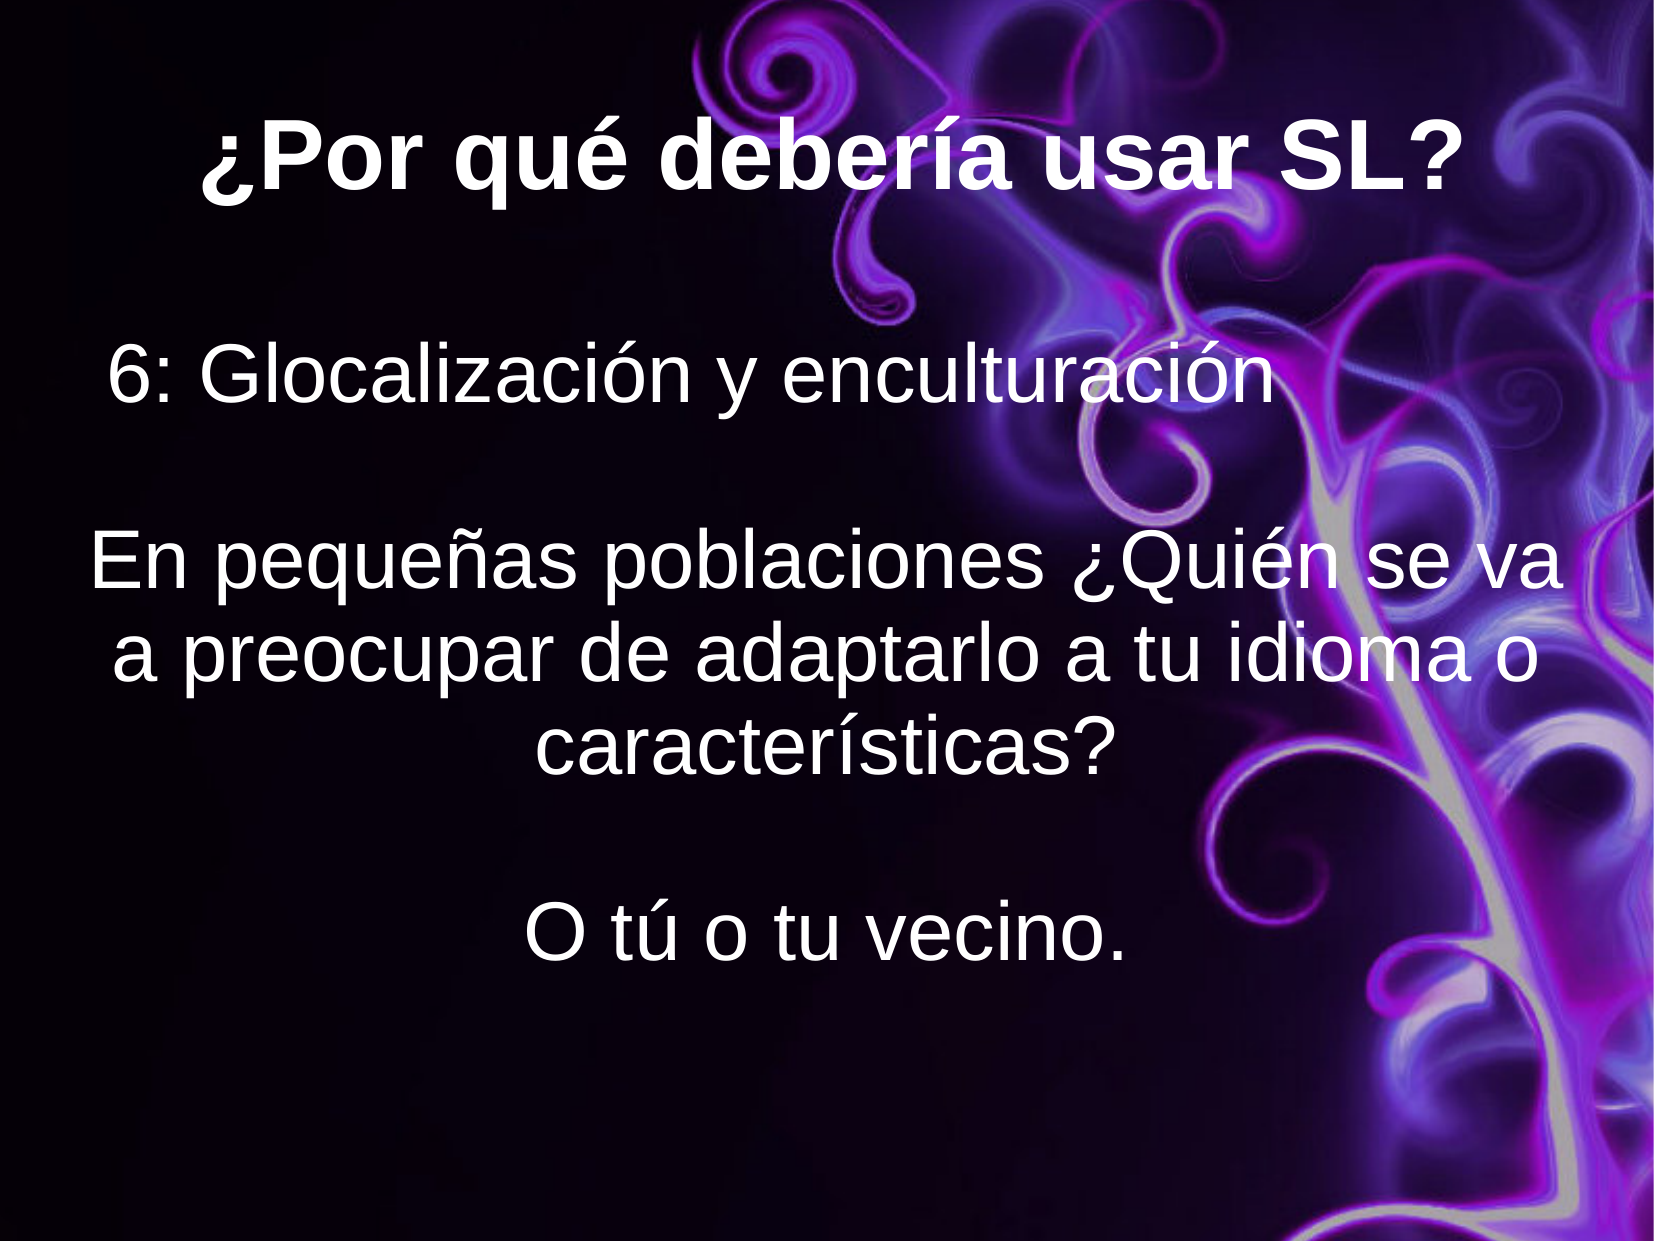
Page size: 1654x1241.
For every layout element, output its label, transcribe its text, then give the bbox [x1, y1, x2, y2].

title ¿Por qué debería usar SL? [88, 59, 1577, 252]
subtitle 6: Glocalización y enculturación En pequeñas poblaciones ¿Quién se va a preocupar de adaptarlo a tu idioma o características? O tú o tu vecino. [82, 290, 1571, 1109]
picture [426, 252, 1227, 290]
